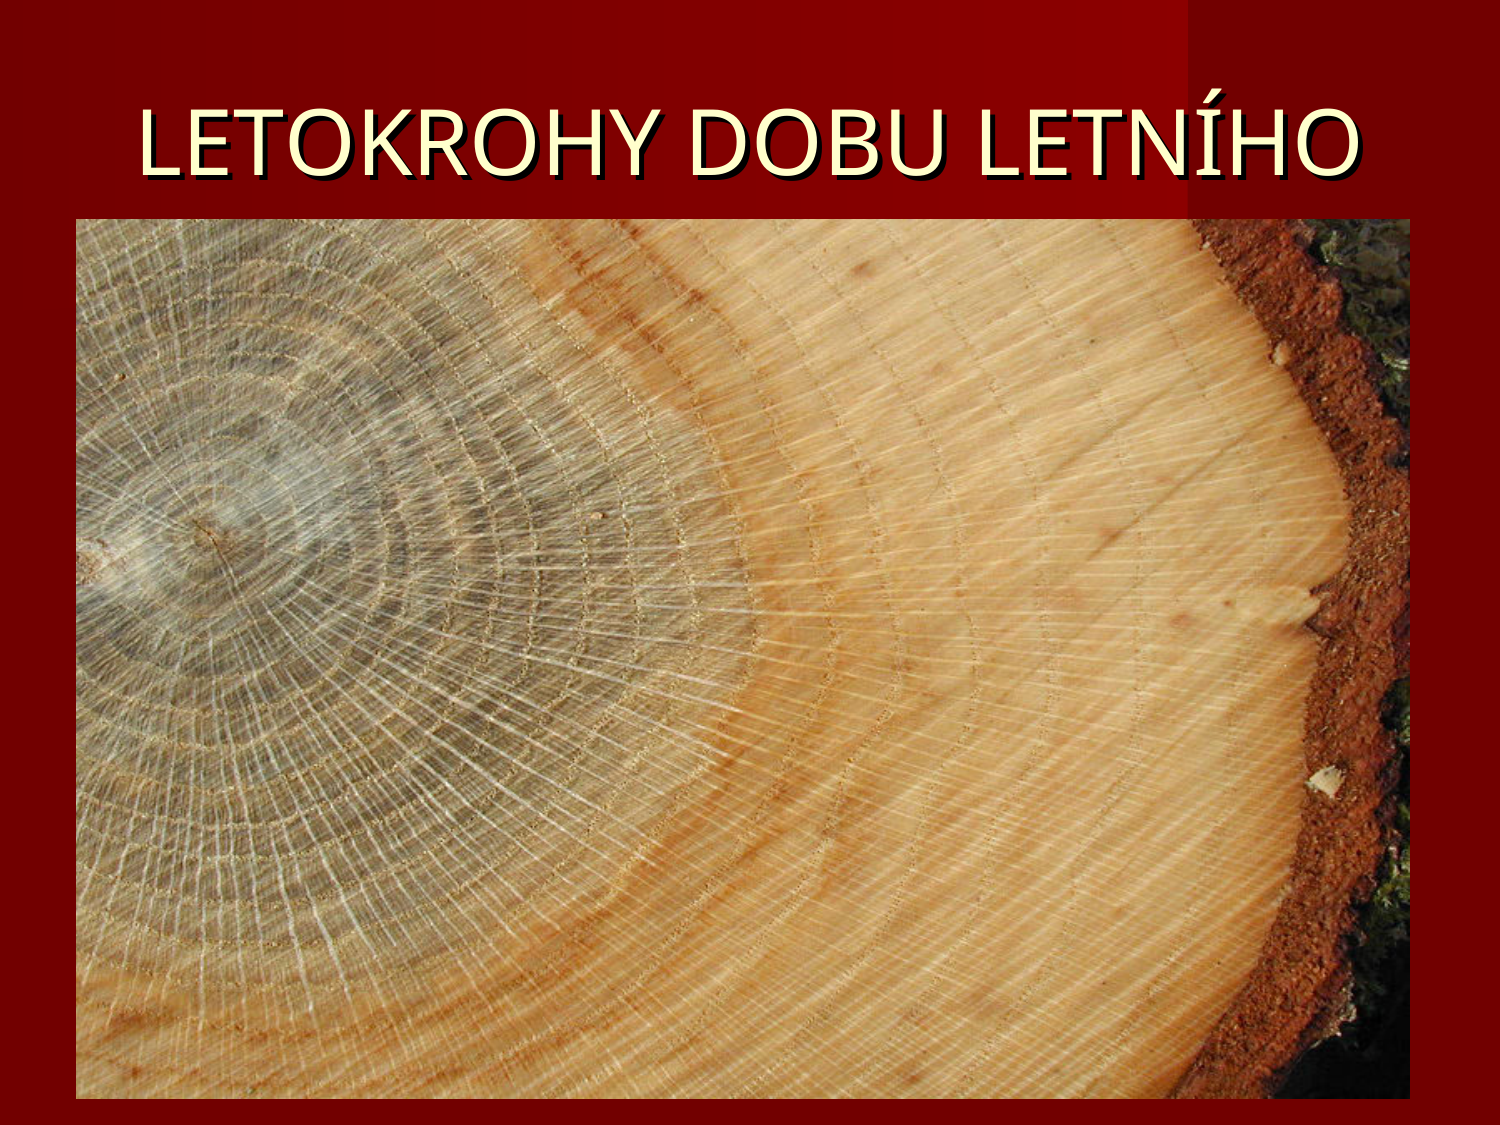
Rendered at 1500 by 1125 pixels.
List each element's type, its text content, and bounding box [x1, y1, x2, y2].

title LETOKROHY DOBU LETNÍHO [75, 45, 1426, 233]
picture [76, 219, 1410, 1099]
